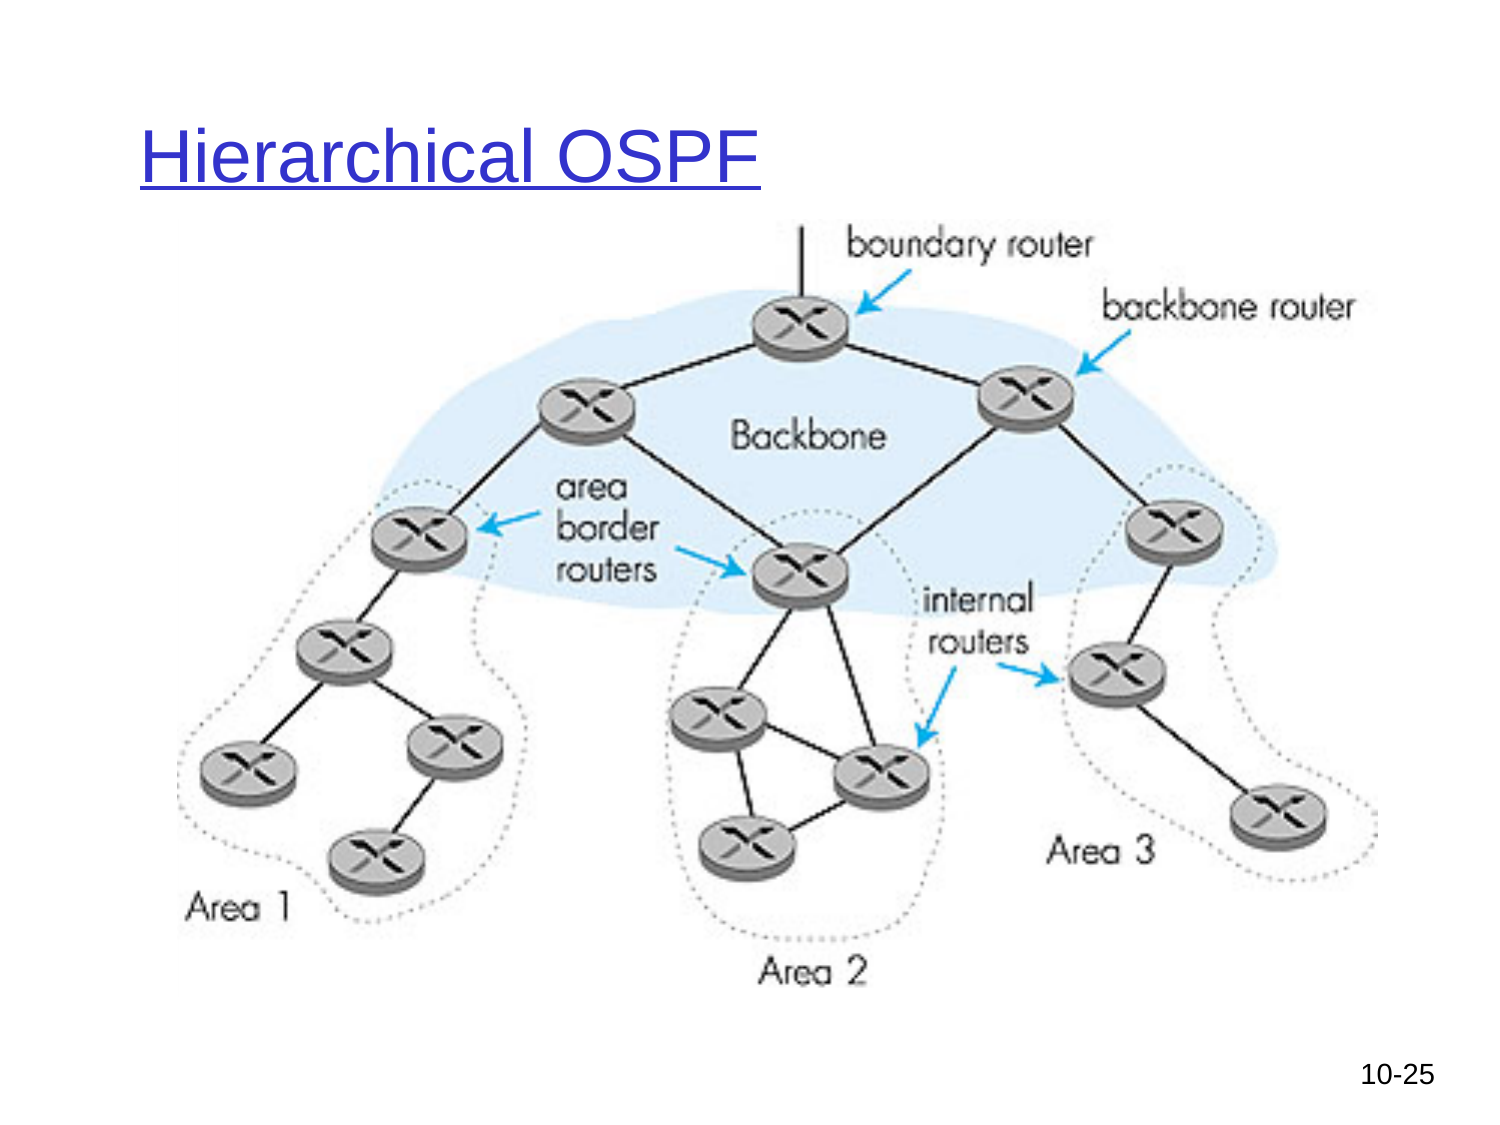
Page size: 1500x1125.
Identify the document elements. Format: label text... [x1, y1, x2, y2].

title Hierarchical OSPF [125, 62, 1401, 250]
picture [177, 219, 1378, 997]
